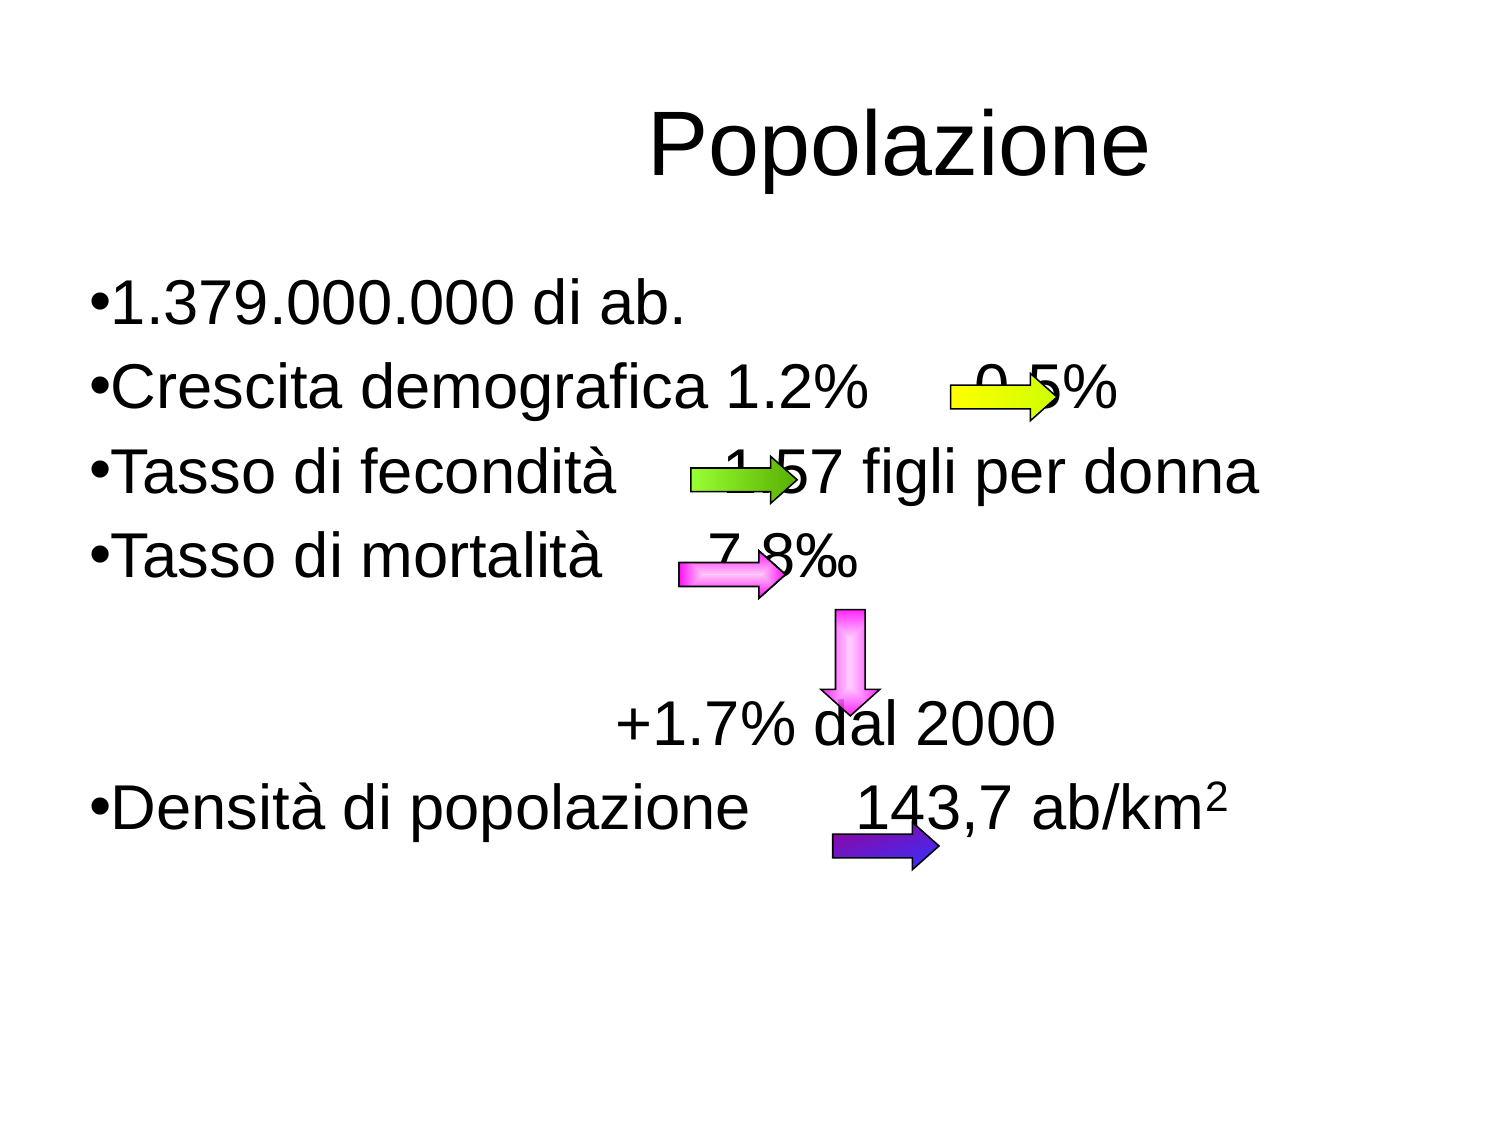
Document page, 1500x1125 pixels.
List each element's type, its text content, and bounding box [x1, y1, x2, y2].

text_box [950, 373, 1058, 421]
list 1.379.000.000 di ab. Crescita demografica 1.2% 0.5% Tasso di fecondità 1.57 figli per donna Tasso di mortalità 7.8‰ +1.7% dal 2000 Densità di popolazione 143,7 ab/km2 [75, 262, 1426, 1005]
text_box [679, 550, 786, 599]
text_box [832, 822, 940, 870]
title Popolazione [75, 45, 1426, 233]
text_box [690, 456, 798, 504]
text_box [820, 609, 880, 716]
